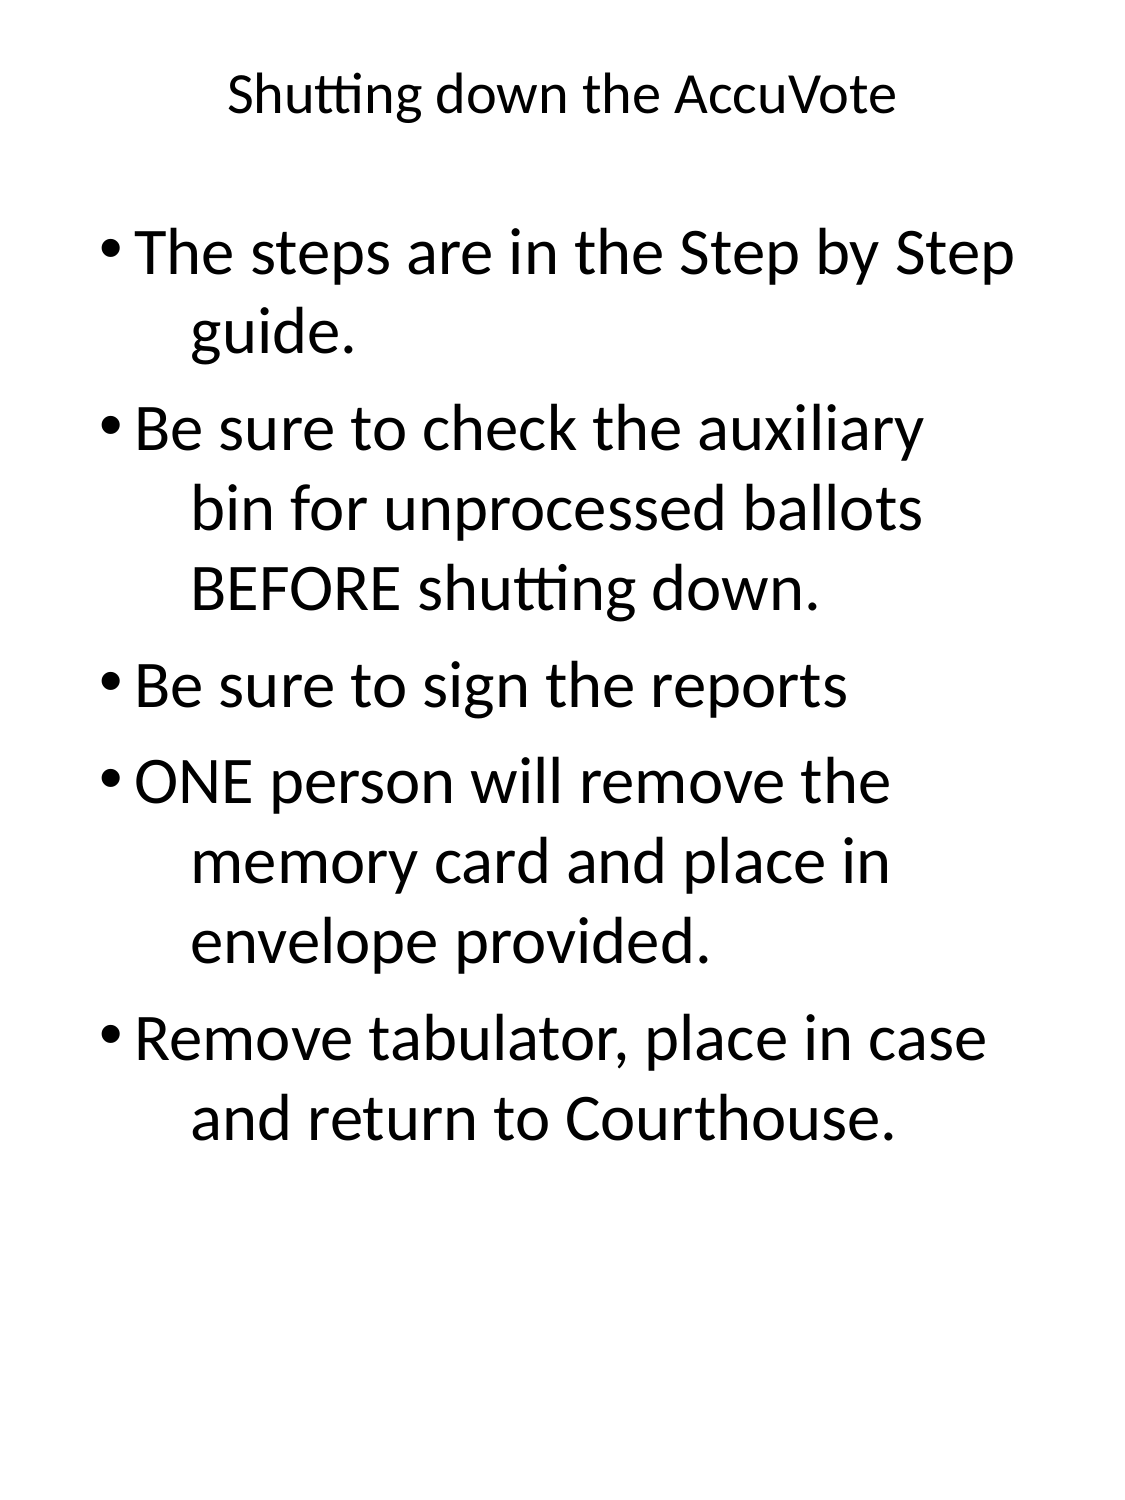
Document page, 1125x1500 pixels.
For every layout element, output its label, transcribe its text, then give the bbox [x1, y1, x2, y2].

text_box The steps are in the Step by Step guide. Be sure to check the auxiliary bin for unprocessed ballots BEFORE shutting down. Be sure to sign the reports ONE person will remove the memory card and place in envelope provided. Remove tabulator, place in case and return to Courthouse. [84, 200, 1041, 1334]
text_box Shutting down the AccuVote [84, 47, 1041, 133]
